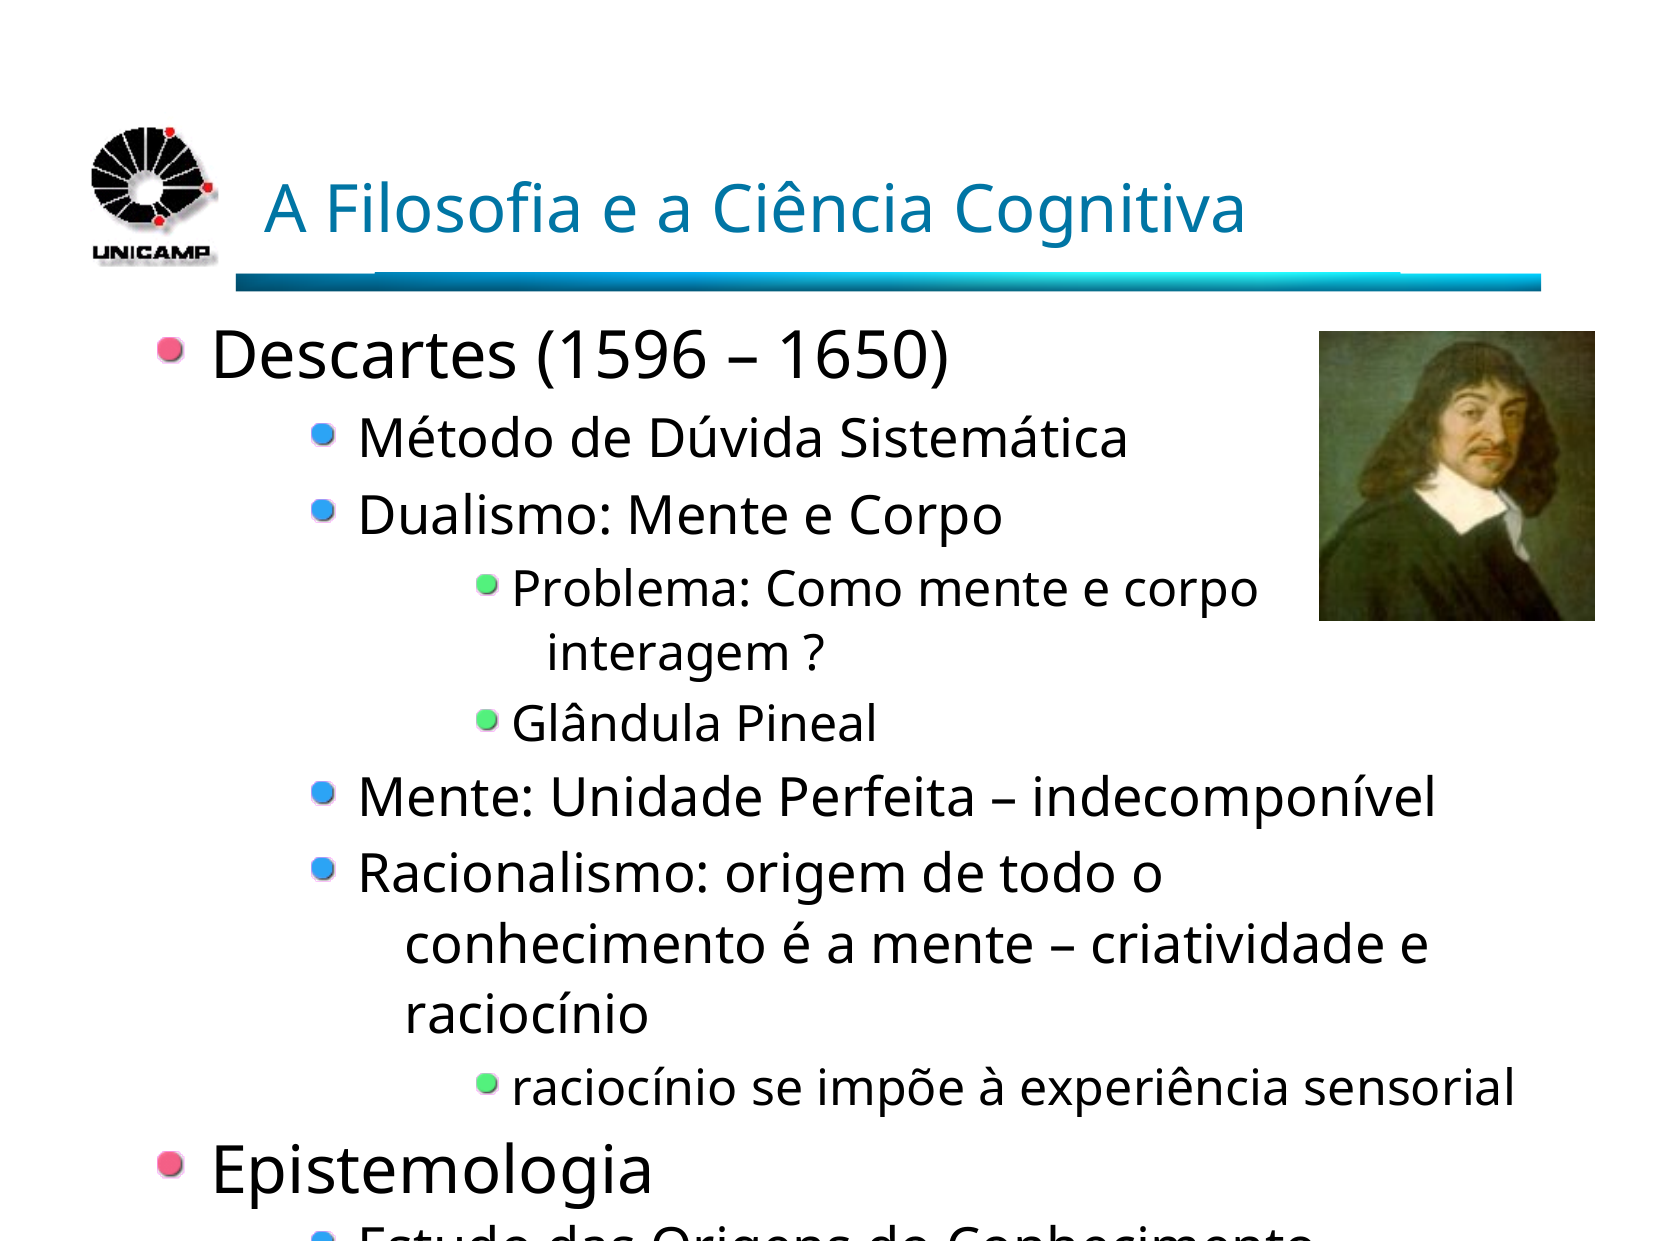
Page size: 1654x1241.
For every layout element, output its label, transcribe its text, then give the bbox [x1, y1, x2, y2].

picture [125, 272, 1654, 295]
picture [1319, 331, 1595, 621]
list Descartes (1596 – 1650) Método de Dúvida Sistemática Dualismo: Mente e Corpo Problema: Como mente e corpo interagem ? Glândula Pineal Mente: Unidade Perfeita – indecomponível Racionalismo: origem de todo o conhecimento é a mente – criatividade e raciocínio raciocínio se impõe à experiência sensorial Epistemologia Estudo das Origens do Conhecimento Humano sua natureza, pre-suposições e fundamentos, sua extensão e validade [121, 309, 1534, 1182]
title A Filosofia e a Ciência Cognitiva [264, 42, 1534, 250]
picture [310, 1230, 337, 1241]
